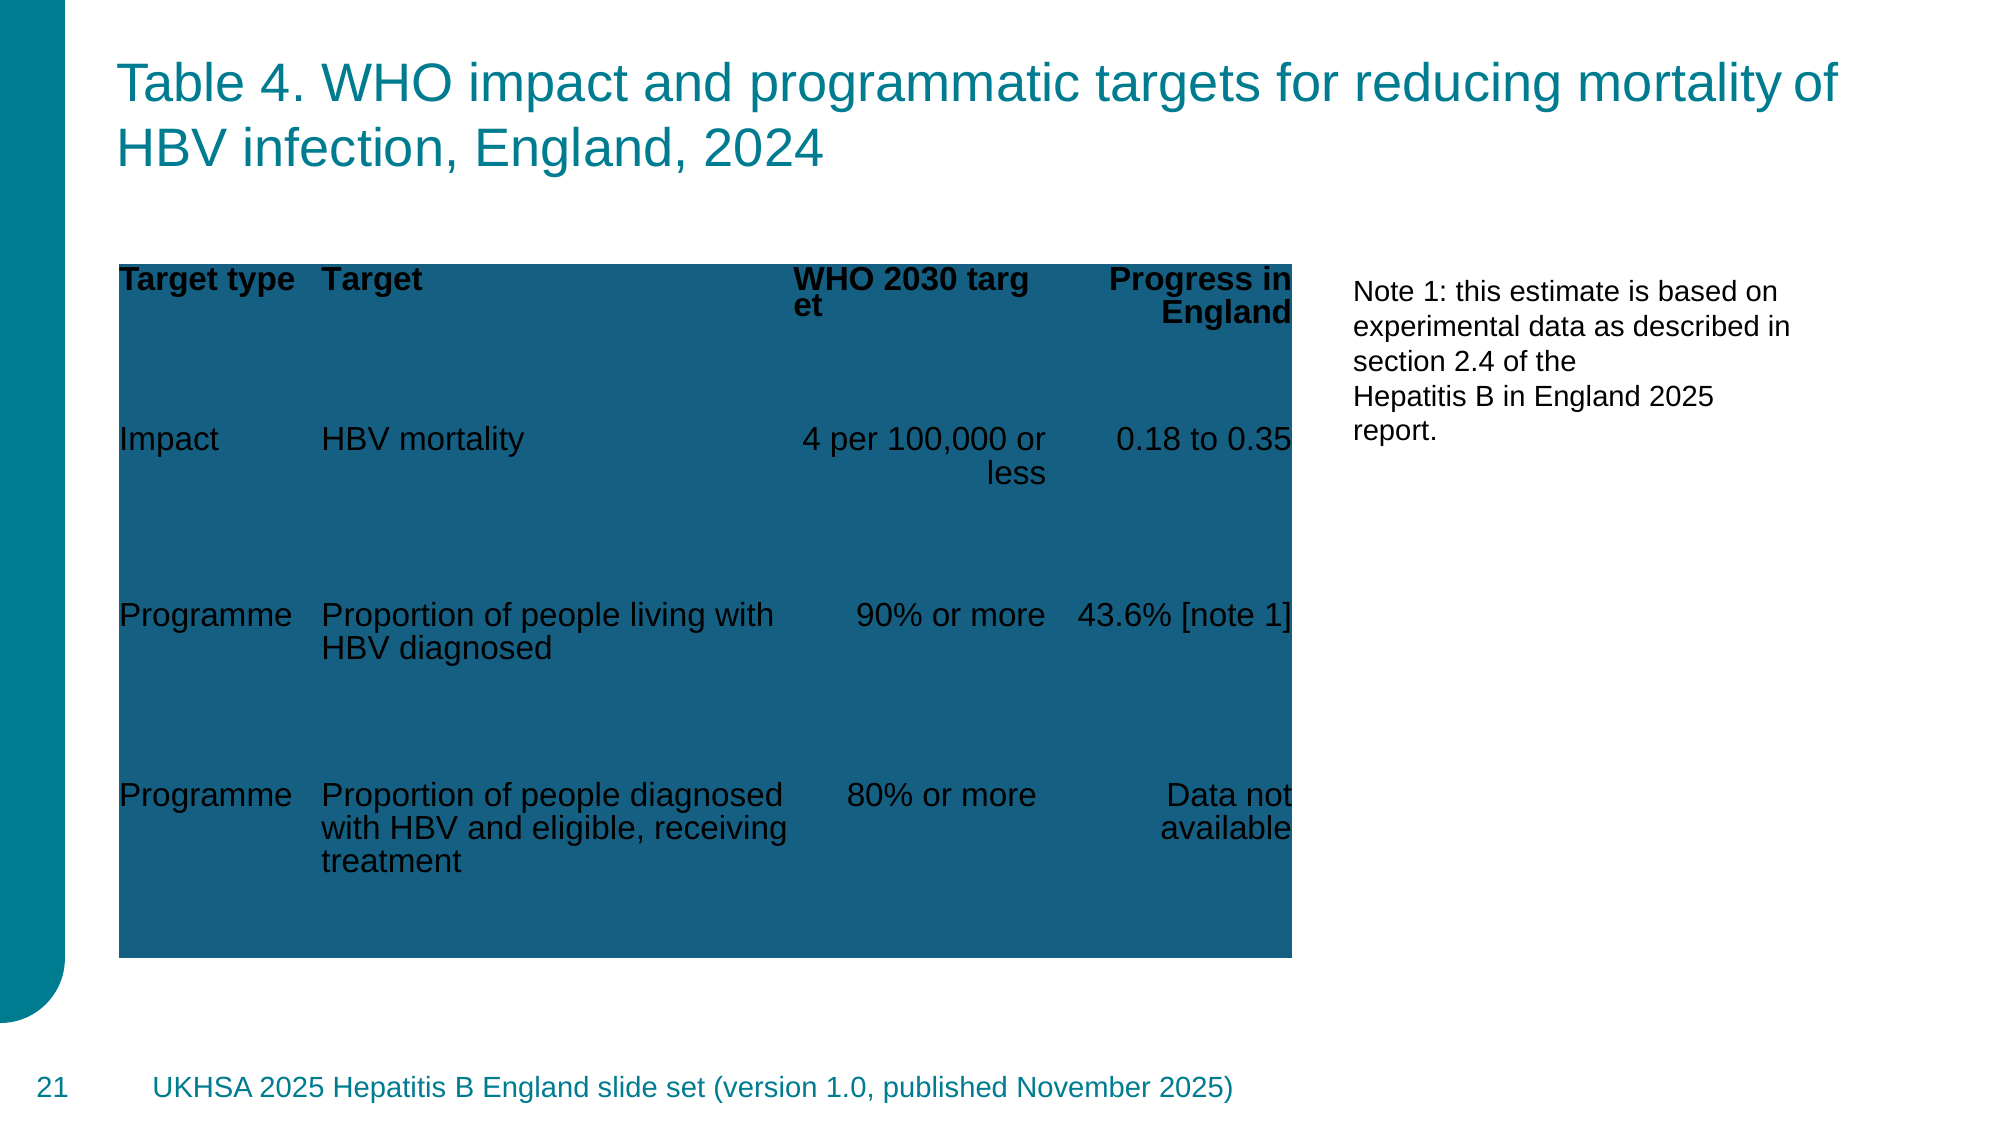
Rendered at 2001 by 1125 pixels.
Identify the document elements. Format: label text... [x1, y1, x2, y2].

table_header Target [321, 264, 793, 425]
table_cell Programme [119, 600, 321, 780]
text_box UKHSA 2025 Hepatitis B England slide set (version 1.0, published November 2025) [137, 1056, 1780, 1116]
table_cell 90% or more [793, 600, 1046, 780]
text_box Note 1: this estimate is based on experimental data as described in section 2.4 of the Hepatitis B in England 2025 report. [1338, 264, 1825, 421]
table_cell Proportion of people living with HBV diagnosed [321, 600, 793, 780]
table_header Target type [119, 264, 321, 425]
text_box [21, 1056, 120, 1117]
table_cell 80% or more [793, 780, 1046, 958]
table_cell Programme [119, 780, 321, 958]
table_cell 43.6% [note 1] [1046, 600, 1292, 780]
title Table 4. WHO impact and programmatic targets for reducing mortality of HBV infection, England, 2024 [101, 10, 1926, 179]
table_cell HBV mortality [321, 425, 793, 600]
table_cell Proportion of people diagnosed with HBV and eligible, receiving treatment [321, 780, 793, 958]
table_cell Impact [119, 425, 321, 600]
table_header WHO 2030 target [793, 264, 1046, 425]
table_cell Data not available [1046, 780, 1292, 958]
table_cell 0.18 to 0.35 [1046, 425, 1292, 600]
table_cell 4 per 100,000 or less [793, 425, 1046, 600]
table_header Progress in England [1046, 264, 1292, 425]
